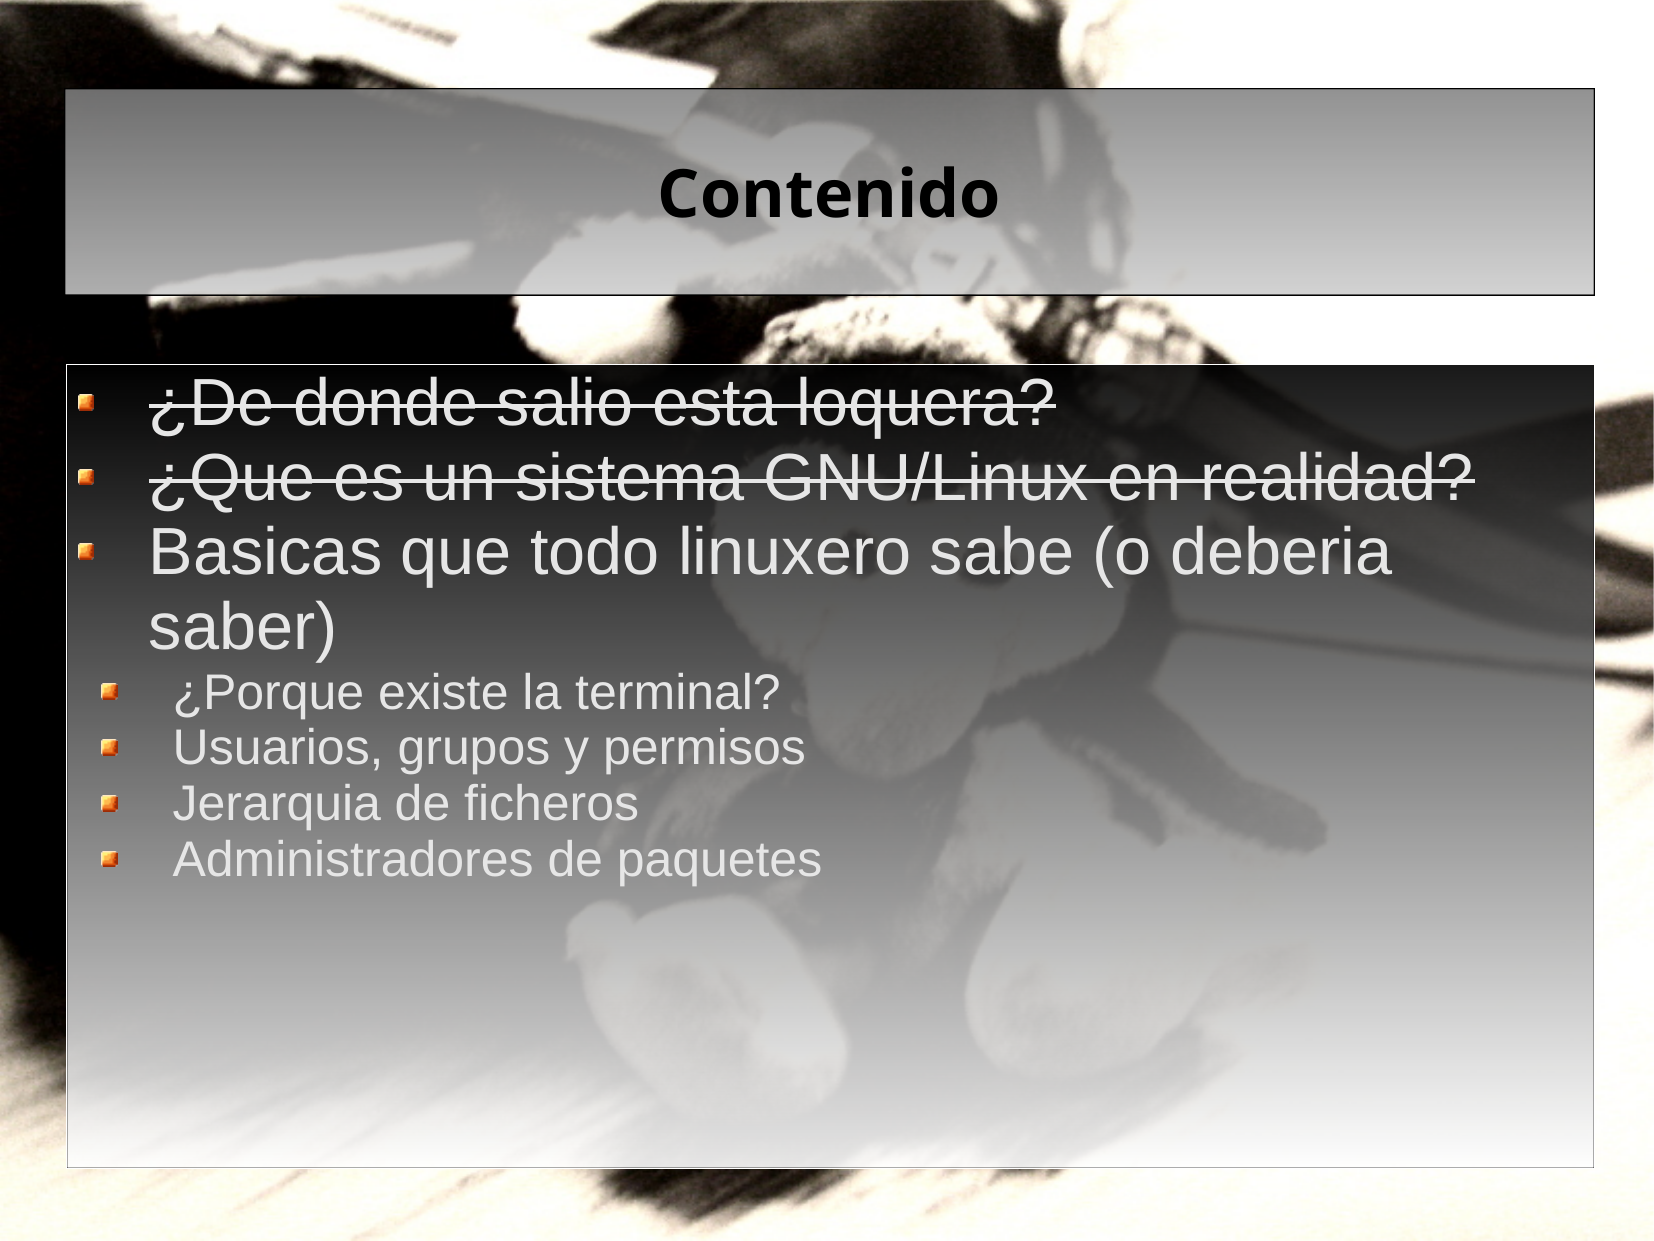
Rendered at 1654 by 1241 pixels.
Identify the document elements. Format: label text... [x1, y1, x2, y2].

picture [0, 0, 1654, 1241]
title Contenido [64, 88, 1595, 296]
list ¿De donde salio esta loquera? ¿Que es un sistema GNU/Linux en realidad? Basicas que todo linuxero sabe (o deberia saber) ¿Porque existe la terminal? Usuarios, grupos y permisos Jerarquia de ficheros Administradores de paquetes [66, 364, 1595, 1169]
